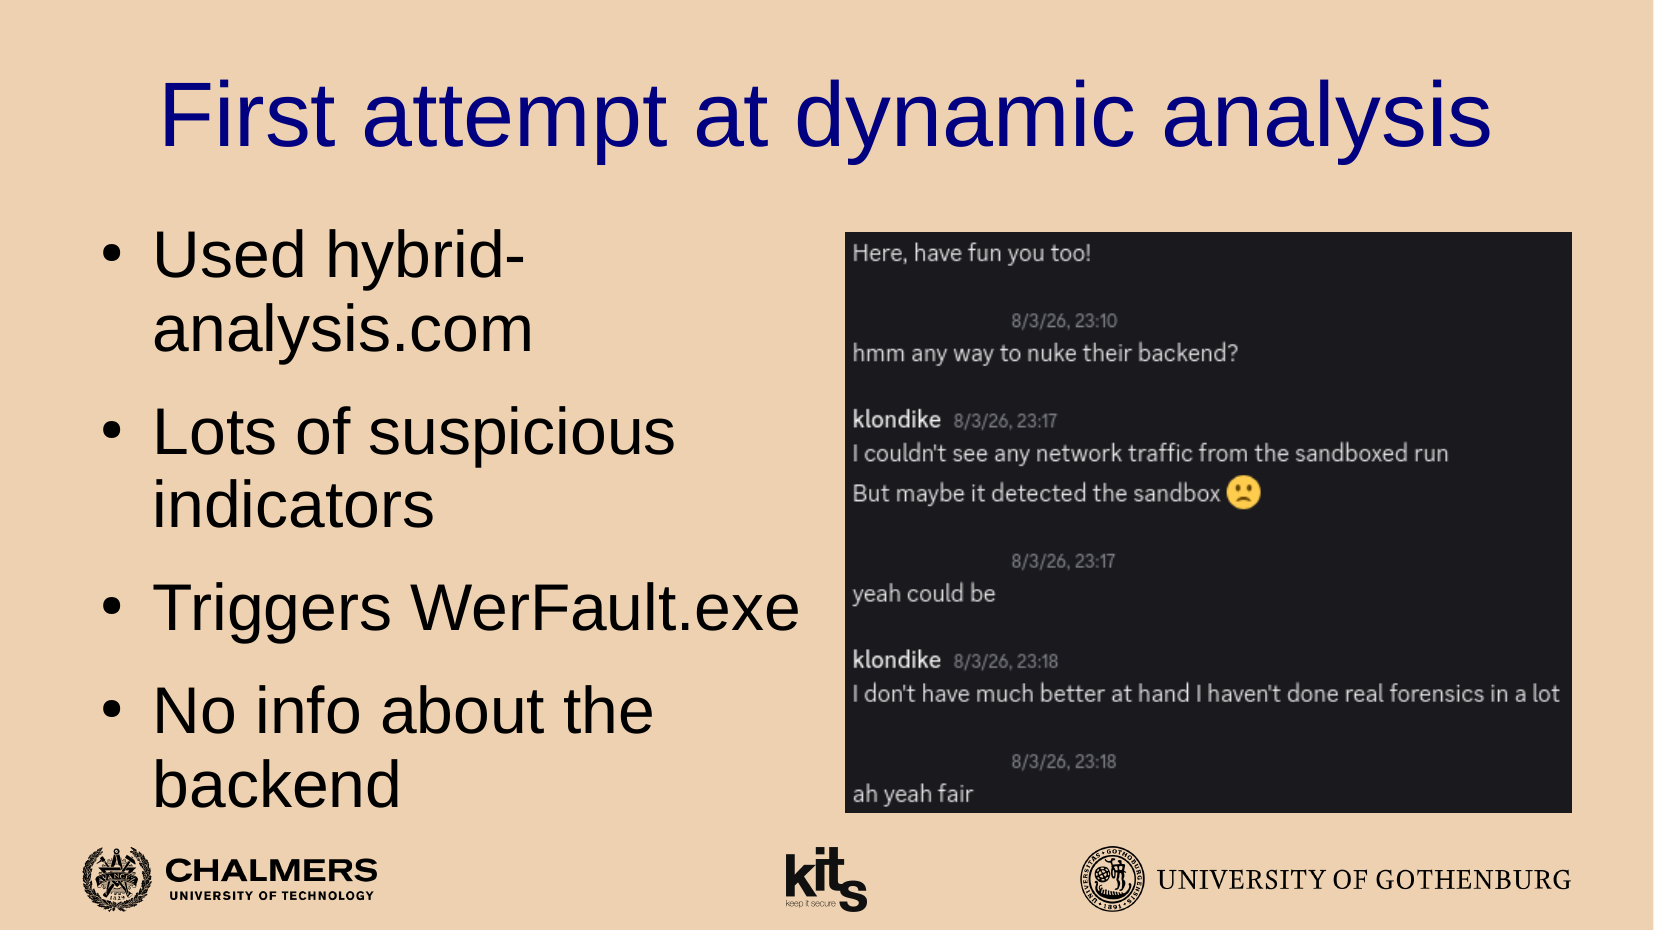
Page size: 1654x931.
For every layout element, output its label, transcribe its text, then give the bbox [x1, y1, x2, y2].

picture [82, 847, 377, 912]
picture [845, 232, 1572, 813]
list Used hybrid-analysis.com Lots of suspicious indicators Triggers WerFault.exe No info about the backend [82, 217, 809, 827]
picture [1080, 846, 1571, 912]
picture [786, 847, 867, 912]
title First attempt at dynamic analysis [82, 37, 1571, 193]
